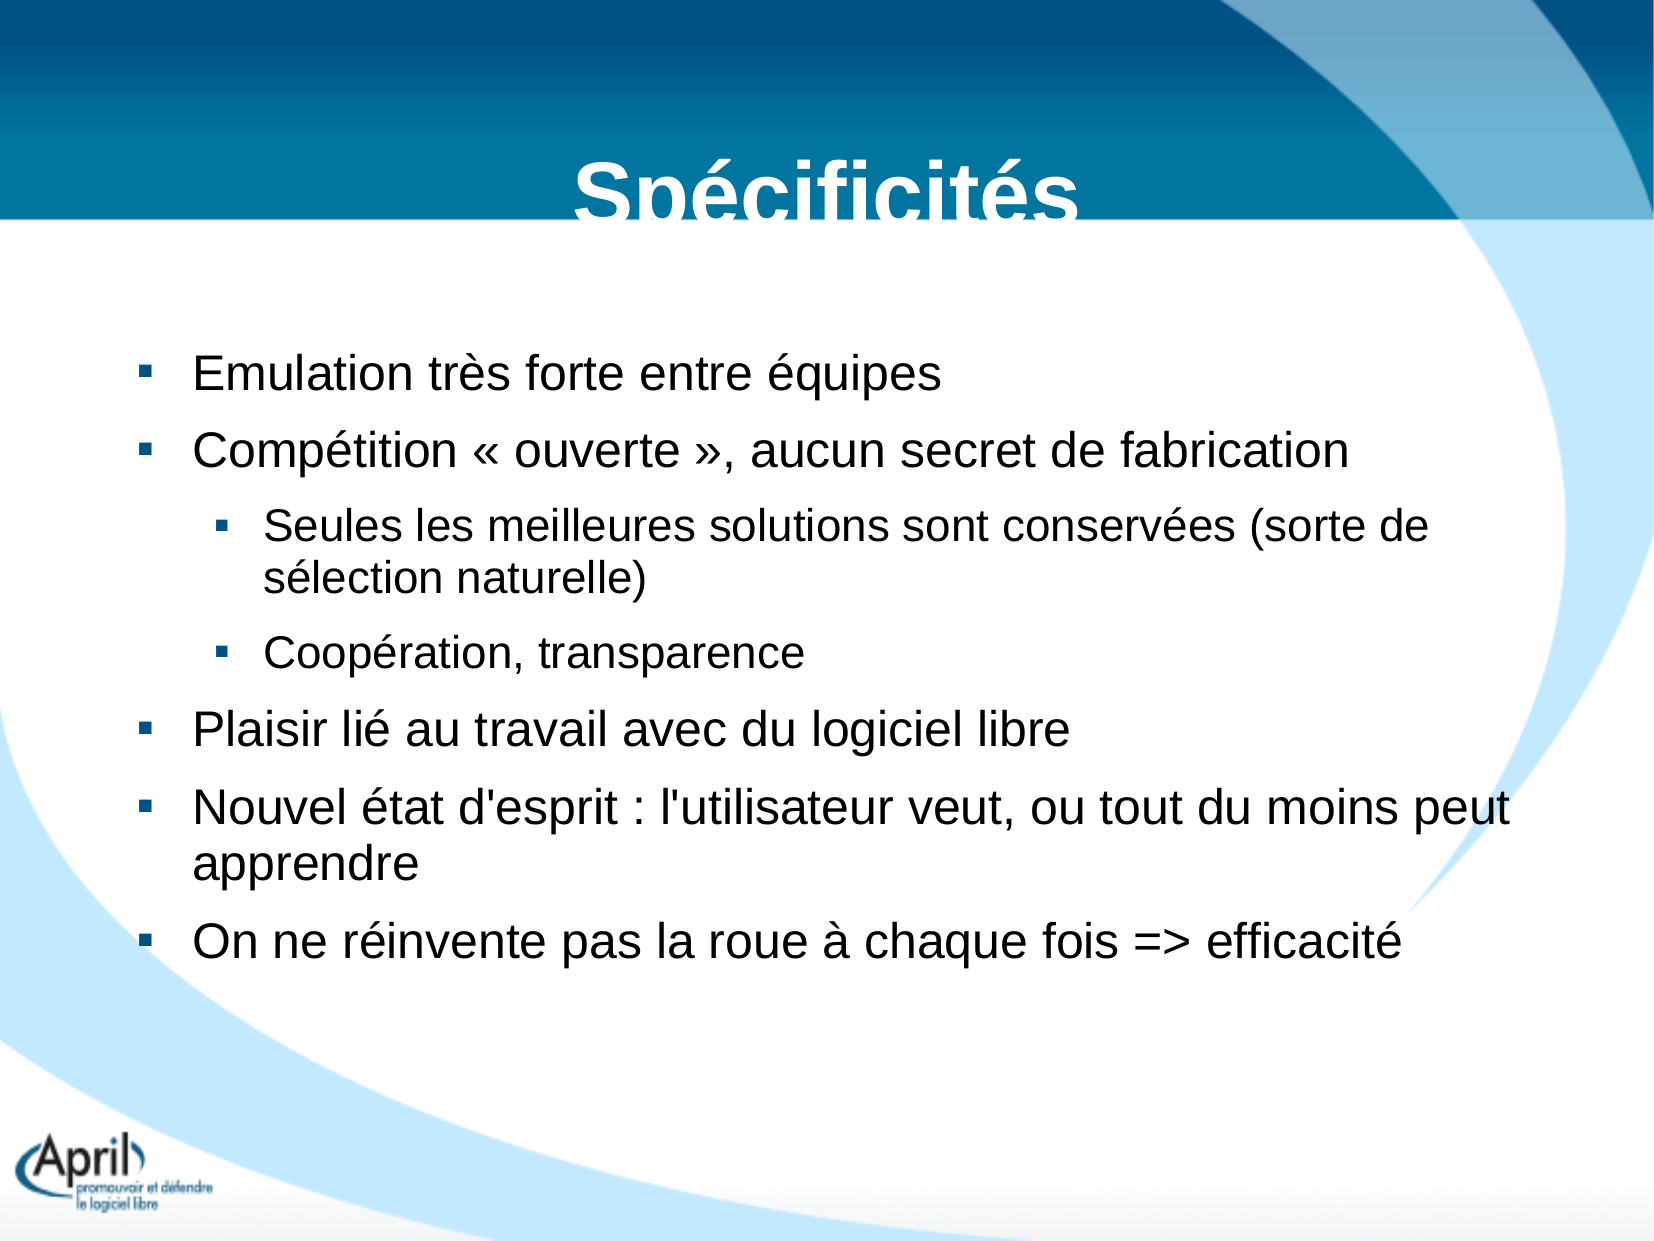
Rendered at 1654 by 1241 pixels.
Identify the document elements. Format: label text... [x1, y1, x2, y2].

list Emulation très forte entre équipes Compétition « ouverte », aucun secret de fabrication Seules les meilleures solutions sont conservées (sorte de sélection naturelle) Coopération, transparence Plaisir lié au travail avec du logiciel libre Nouvel état d'esprit : l'utilisateur veut, ou tout du moins peut apprendre On ne réinvente pas la roue à chaque fois => efficacité [121, 344, 1534, 1168]
title Spécificités [121, 91, 1534, 299]
picture [0, 0, 1654, 1241]
